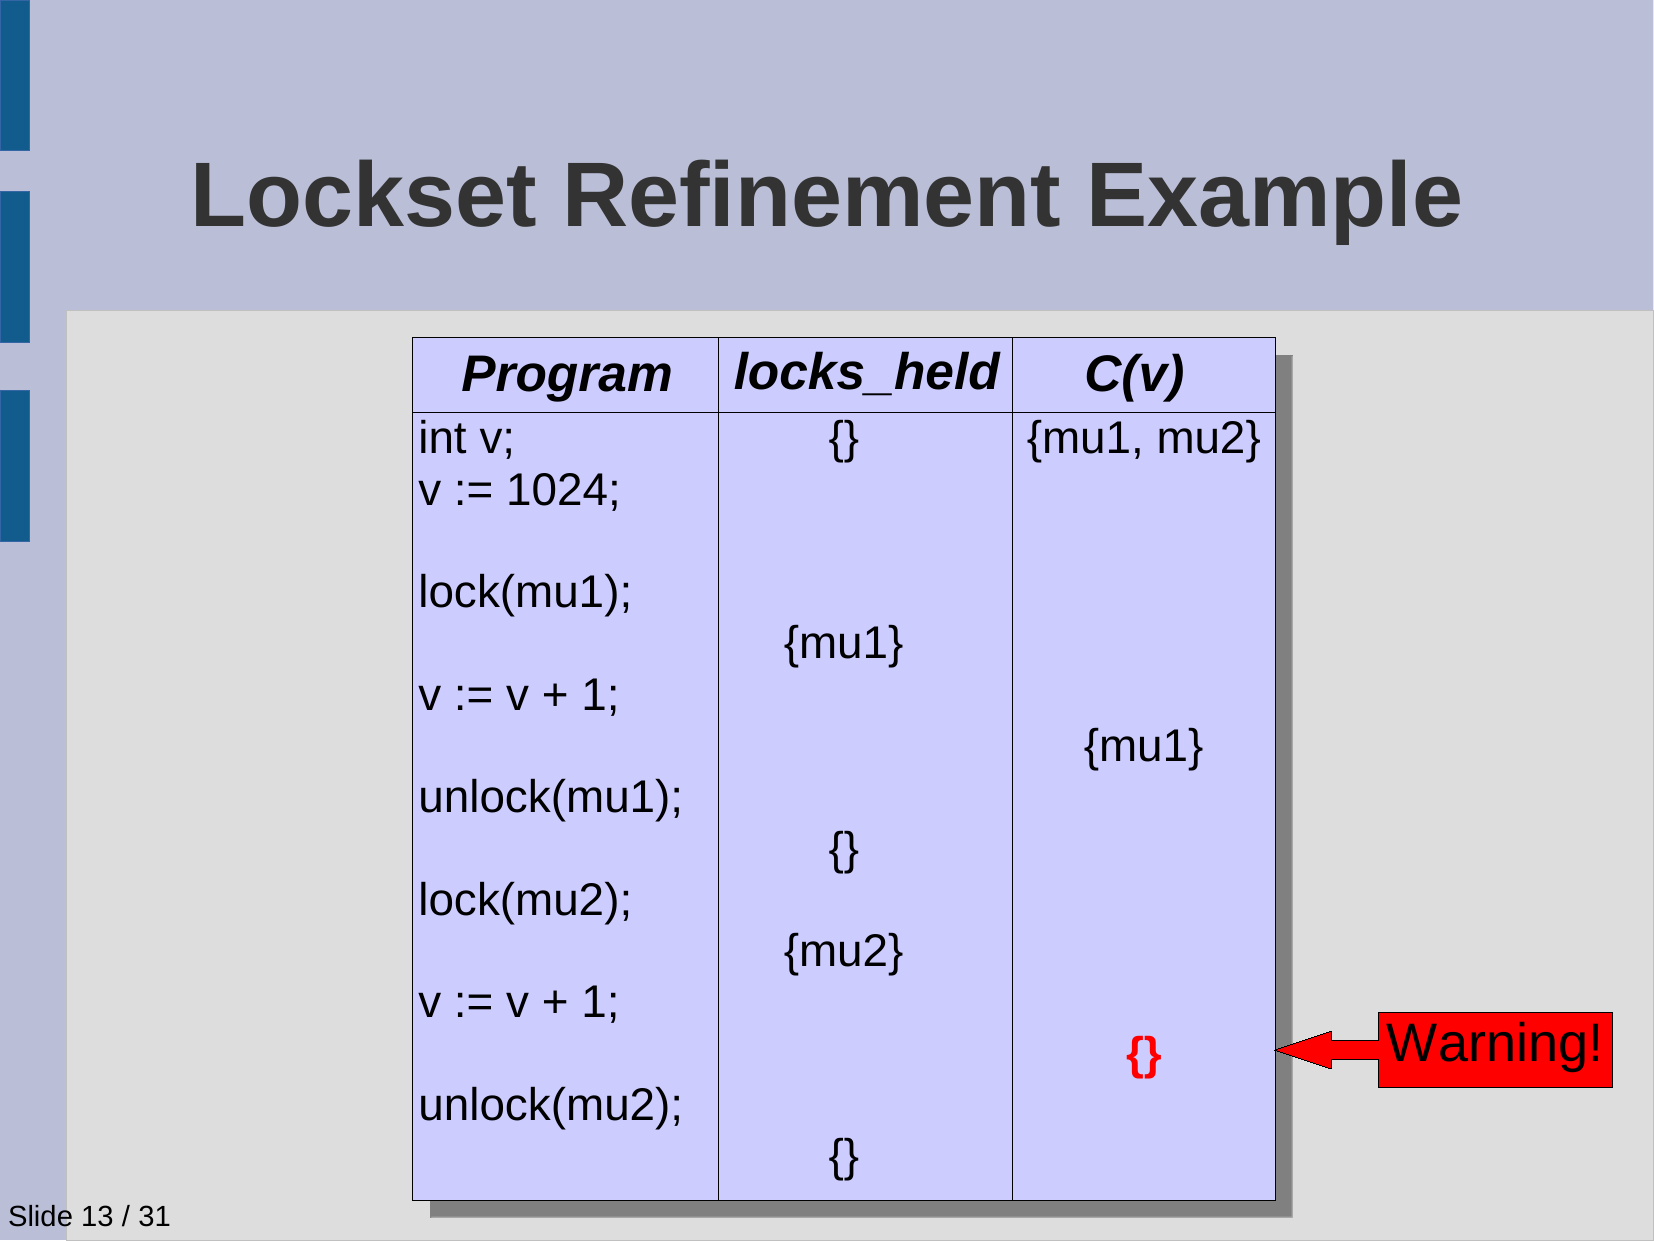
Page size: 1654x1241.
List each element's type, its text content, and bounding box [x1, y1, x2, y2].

text_box Warning! [1274, 1012, 1613, 1088]
text_box [412, 337, 1276, 1201]
